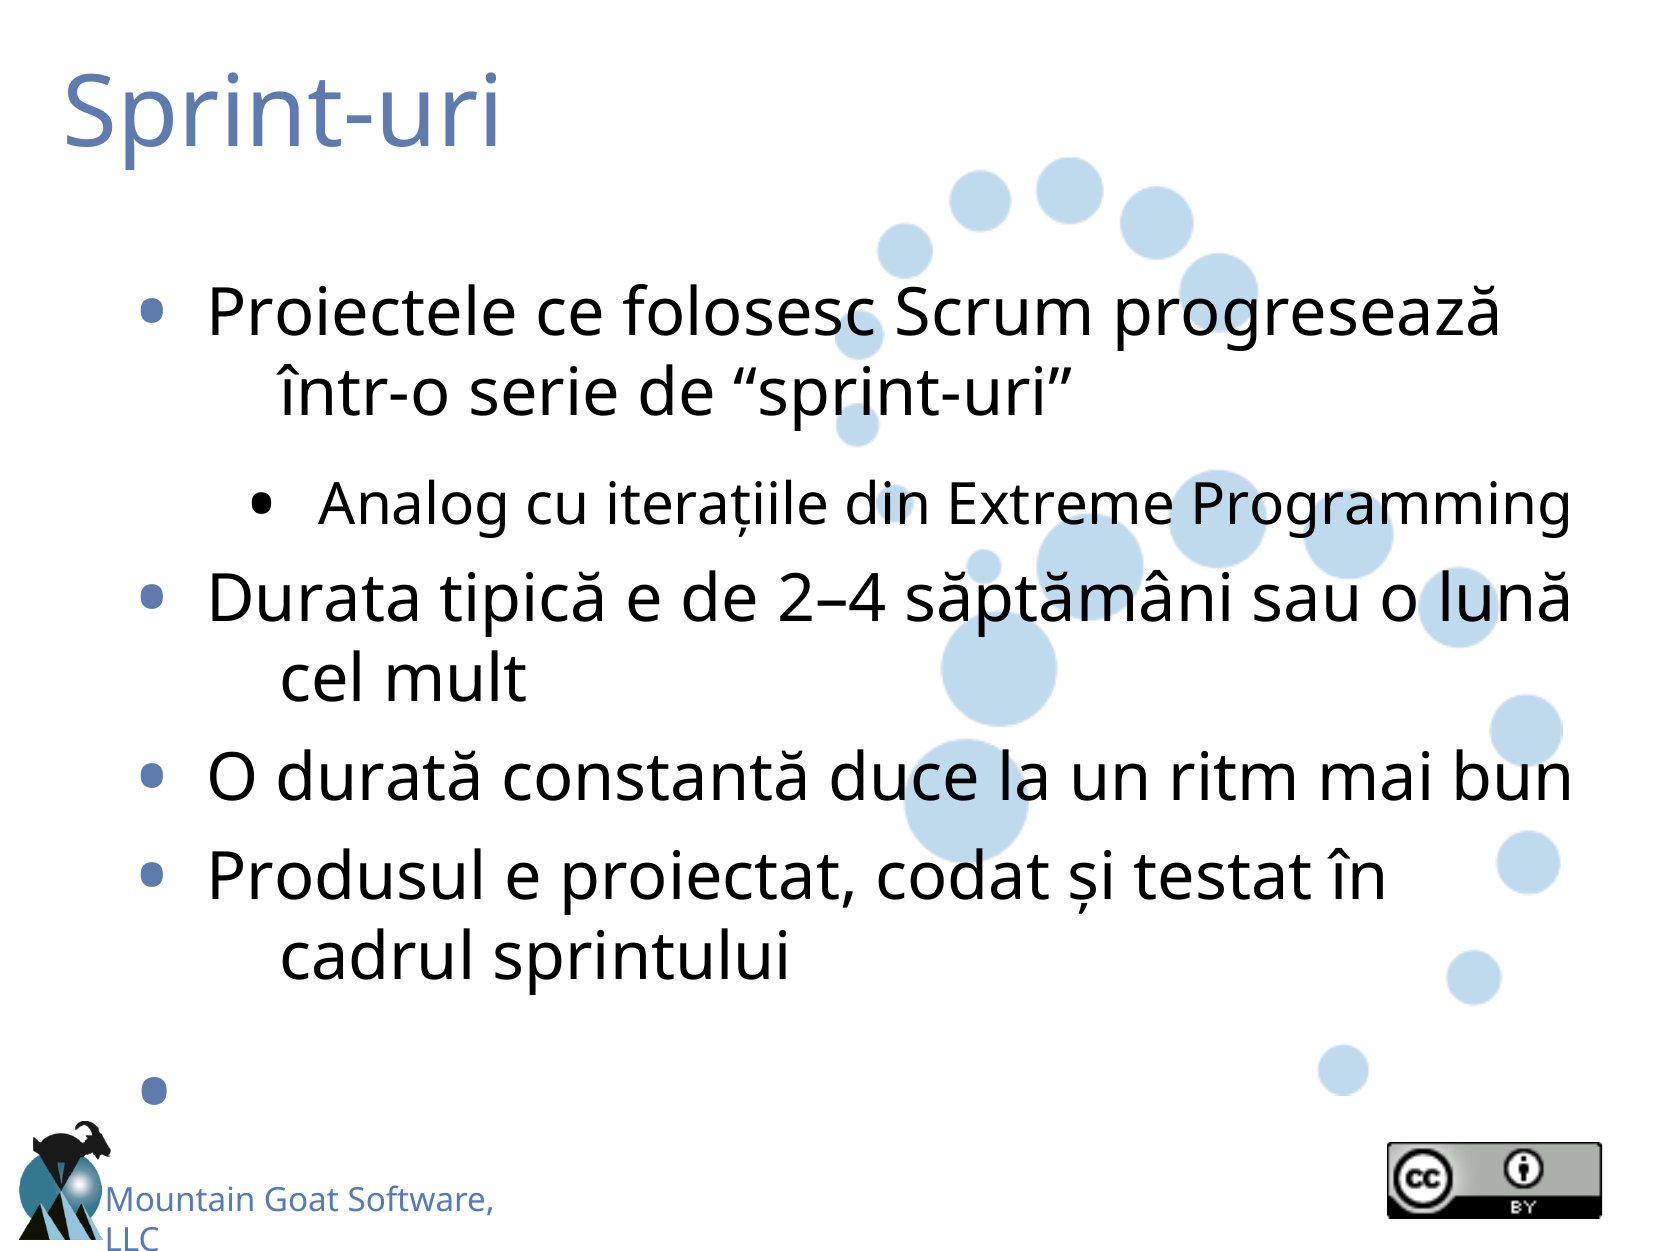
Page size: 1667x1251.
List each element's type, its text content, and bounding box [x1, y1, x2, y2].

title Sprint-uri [56, 18, 1609, 194]
list Proiectele ce folosesc Scrum progresează într-o serie de “sprint-uri” Analog cu iterațiile din Extreme Programming Durata tipică e de 2–4 săptămâni sau o lună cel mult O durată constantă duce la un ritm mai bun Produsul e proiectat, codat și testat în cadrul sprintului [56, 262, 1609, 1096]
